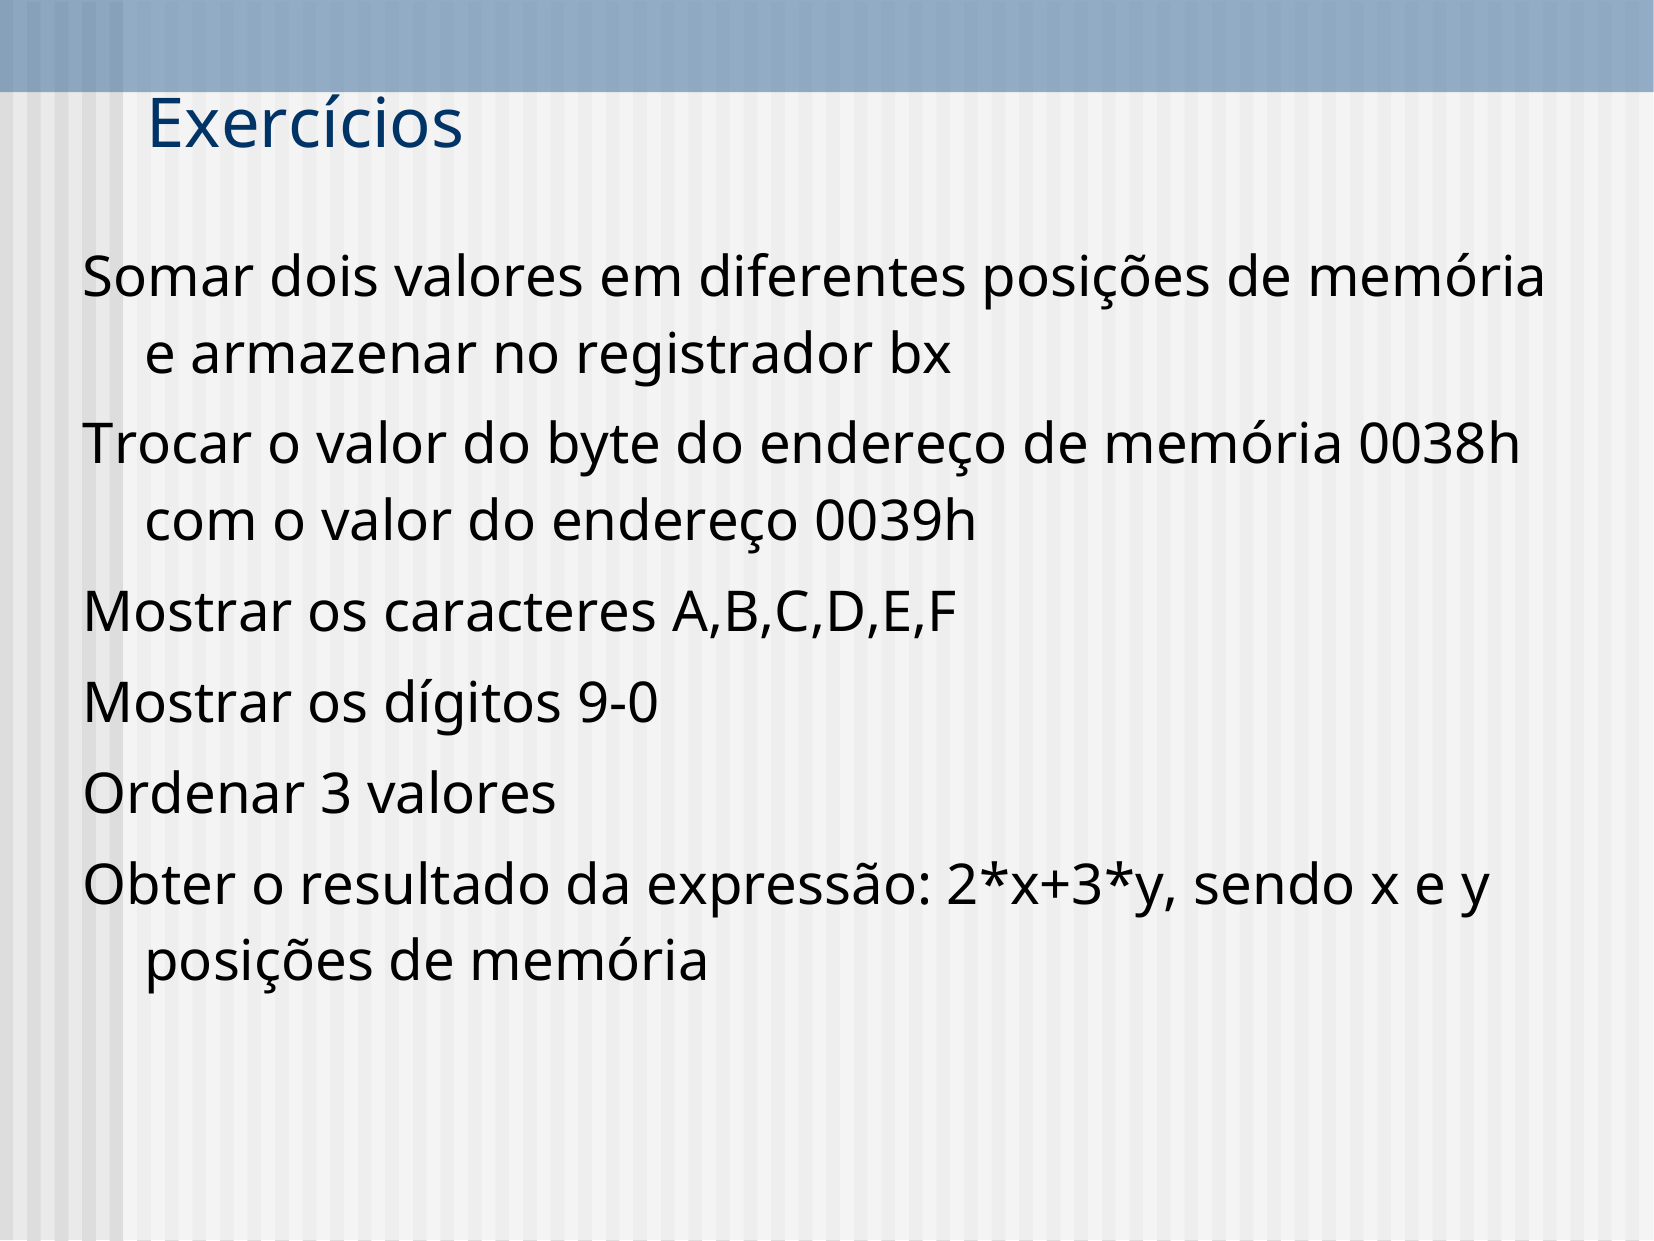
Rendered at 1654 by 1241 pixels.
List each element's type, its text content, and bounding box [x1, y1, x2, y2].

list Somar dois valores em diferentes posições de memória e armazenar no registrador bx Trocar o valor do byte do endereço de memória 0038h com o valor do endereço 0039h Mostrar os caracteres A,B,C,D,E,F Mostrar os dígitos 9-0 Ordenar 3 valores Obter o resultado da expressão: 2*x+3*y, sendo x e y posições de memória [82, 236, 1571, 1094]
title Exercícios [146, 36, 1536, 204]
